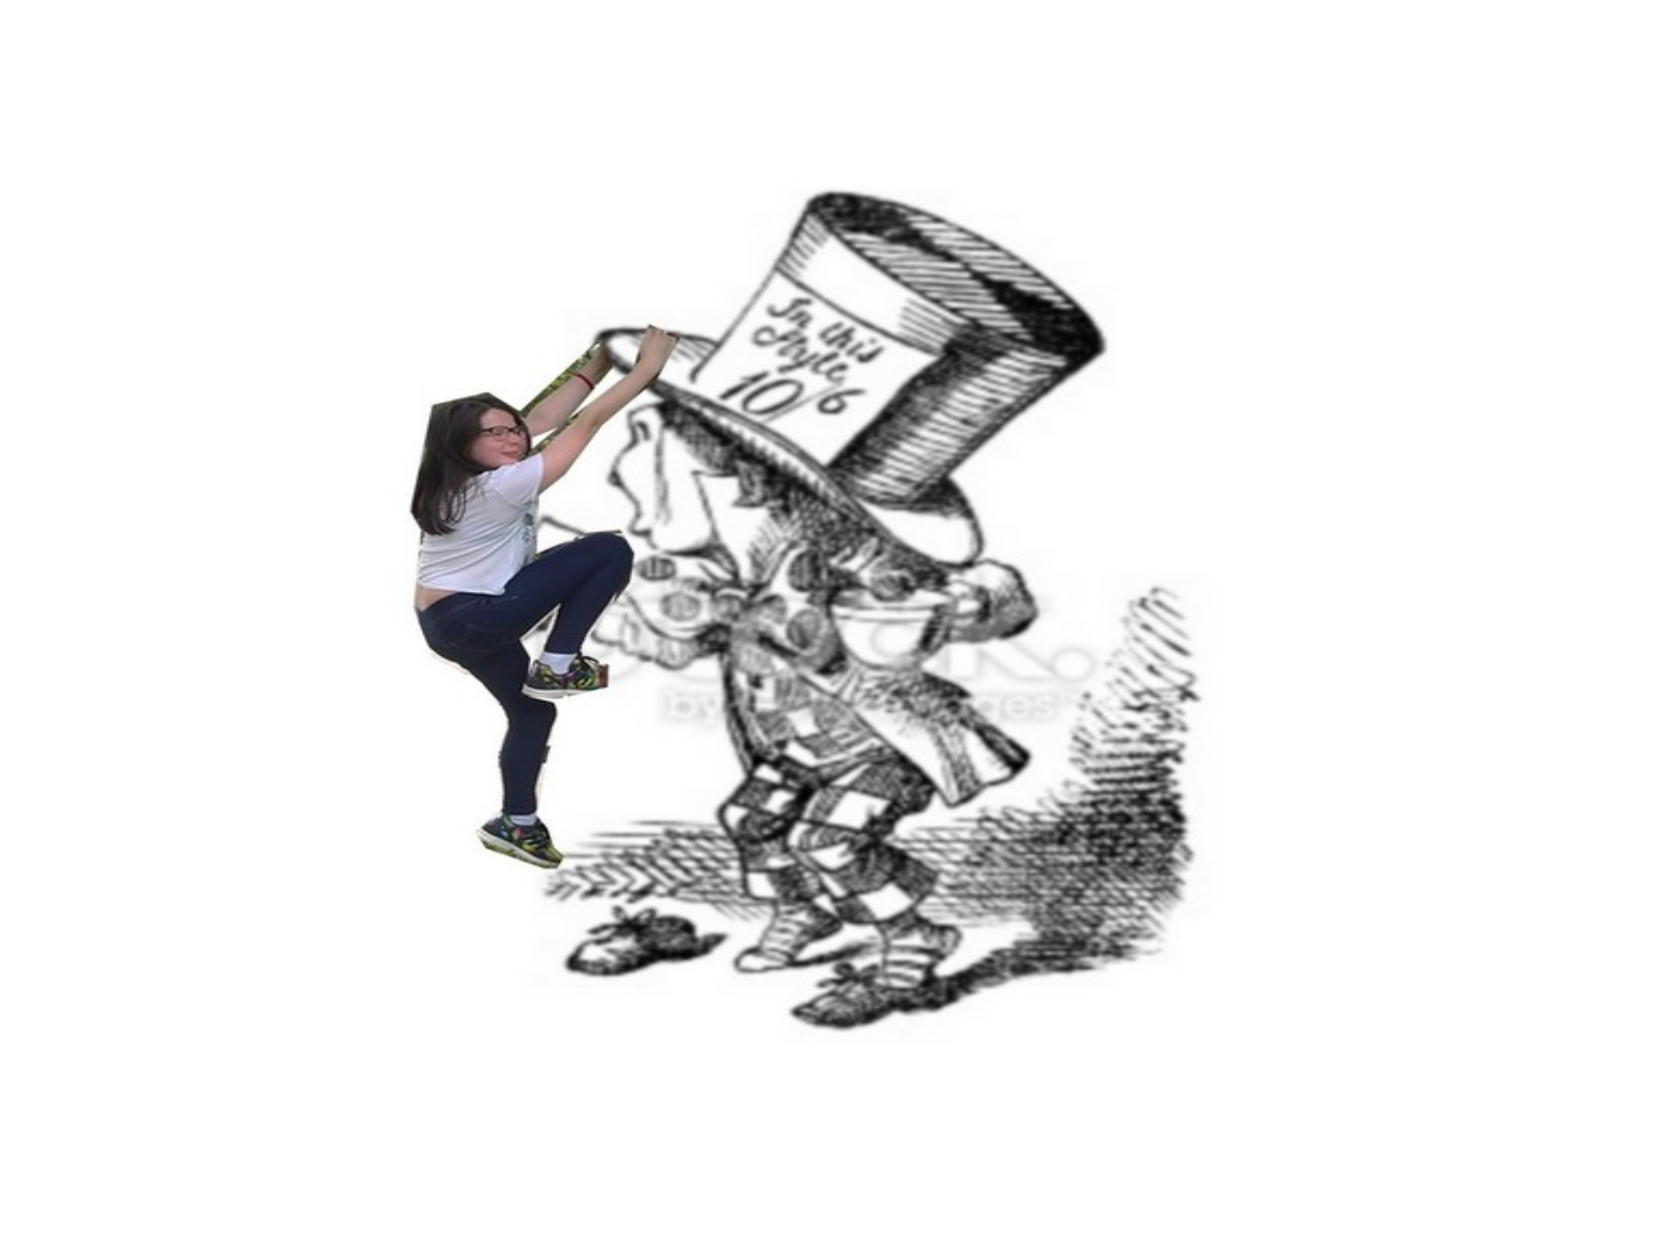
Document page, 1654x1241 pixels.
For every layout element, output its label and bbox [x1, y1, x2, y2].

picture [283, 70, 1288, 1217]
